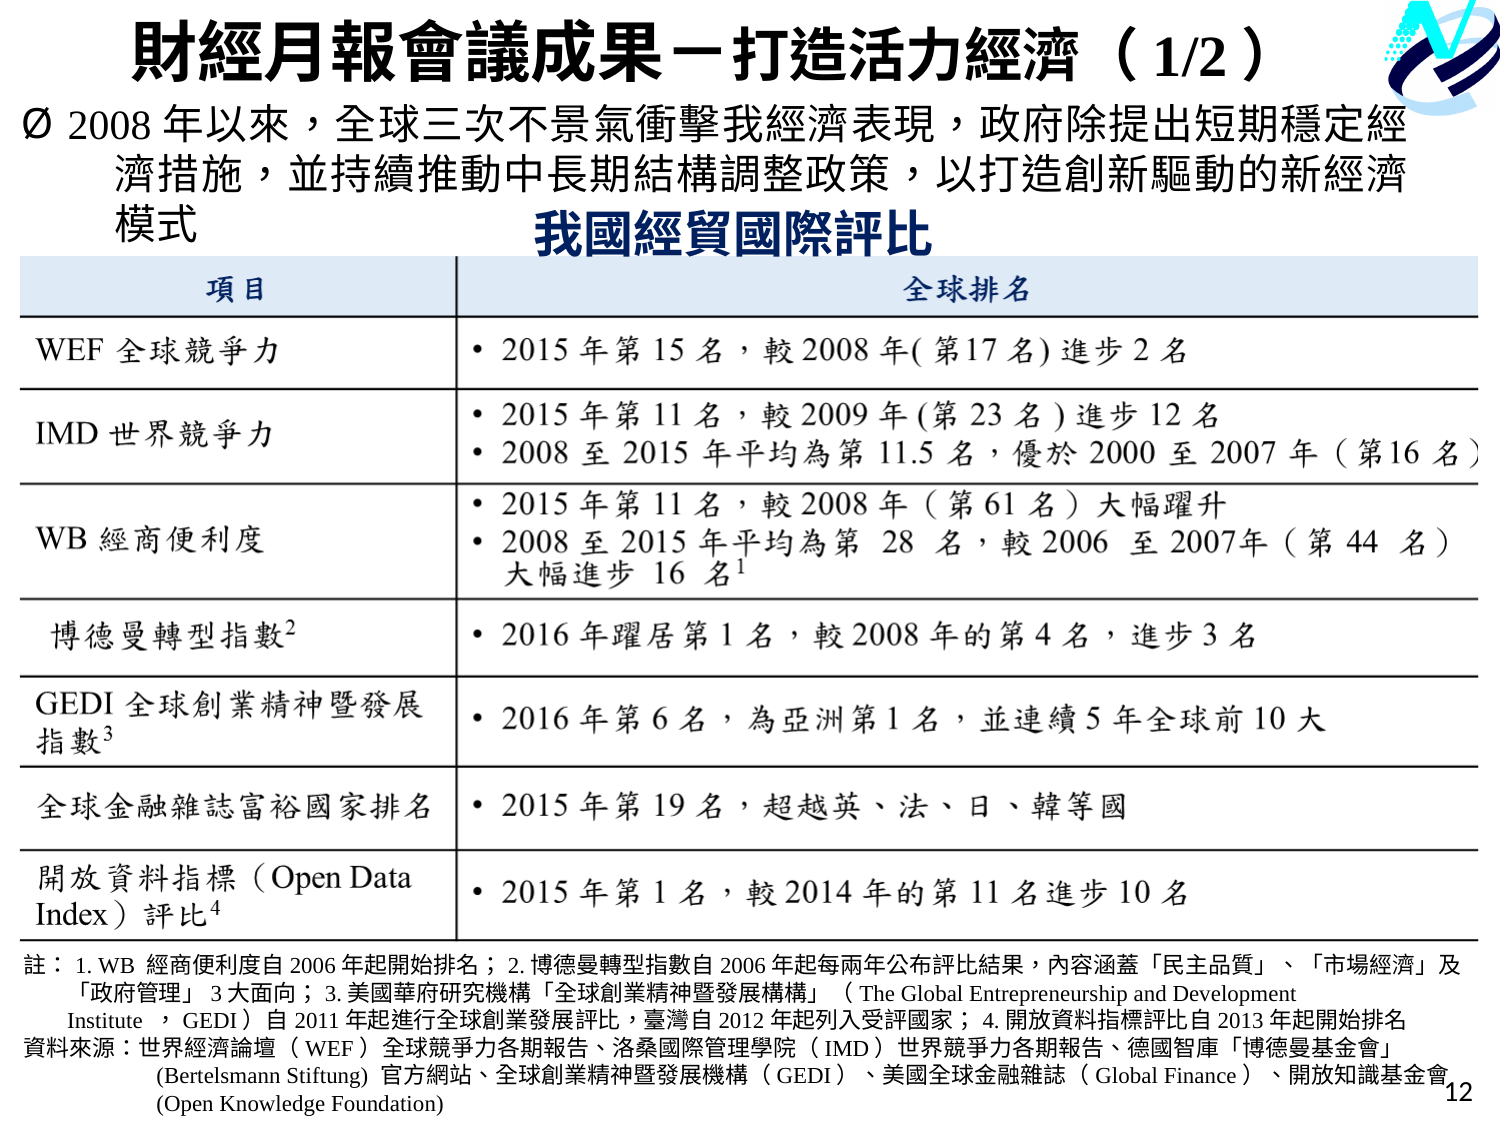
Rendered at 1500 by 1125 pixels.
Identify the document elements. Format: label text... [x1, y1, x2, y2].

text_box 財經月報會議成果－打造活力經濟（1/2） [0, 2, 1372, 108]
text_box 註：1. WB 經商便利度自2006年起開始排名；2.博德曼轉型指數自2006年起每兩年公布評比結果，內容涵蓋「民主品質」、「市場經濟」及「政府管理」3大面向；3.美國華府研究機構「全球創業精神暨發展構構」（The Global Entrepreneurship and Development Institute ，GEDI）自2011年起進行全球創業發展評比，臺灣自2012年起列入受評國家；4.開放資料指標評比自2013年起開始排名 資料來源：世界經濟論壇（WEF）全球競爭力各期報告、洛桑國際管理學院（IMD）世界競爭力各期報告、德國智庫「博德曼基金會」(Bertelsmann Stiftung) 官方網站、全球創業精神暨發展機構（GEDI）、美國全球金融雜誌（Global Finance）、開放知識基金會(Open Knowledge Foundation) [8, 943, 1478, 1125]
text_box 我國經貿國際評比 [133, 207, 1334, 271]
picture [19, 257, 1479, 954]
text_box 2008年以來，全球三次不景氣衝擊我經濟表現，政府除提出短期穩定經濟措施，並持續推動中長期結構調整政策，以打造創新驅動的新經濟模式 [5, 90, 1424, 207]
